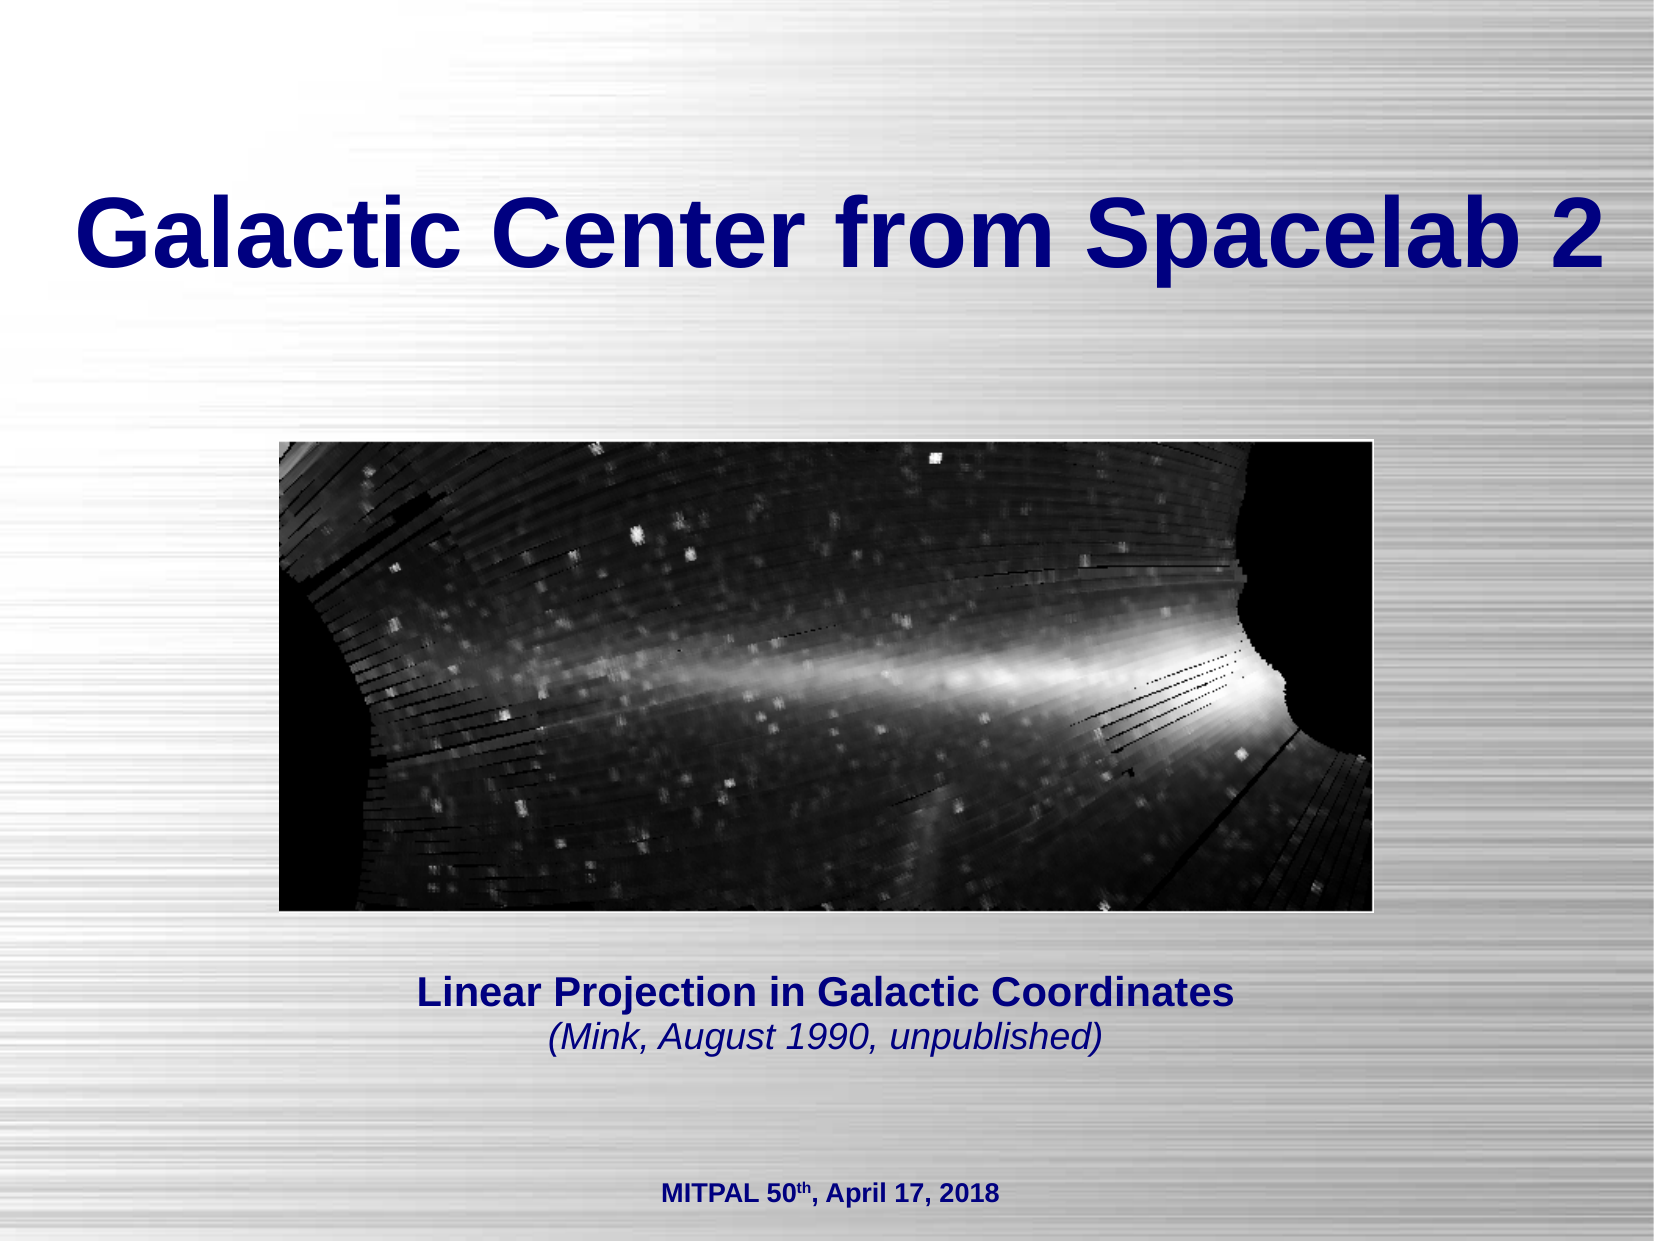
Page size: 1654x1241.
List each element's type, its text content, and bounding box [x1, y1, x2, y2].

text_box MITPAL 50th, April 17, 2018 [646, 1170, 1015, 1218]
picture [0, 0, 1654, 1241]
text_box Linear Projection in Galactic Coordinates (Mink, August 1990, unpublished) [401, 961, 1252, 1066]
text_box Galactic Center from Spacelab 2 [29, 169, 1625, 297]
